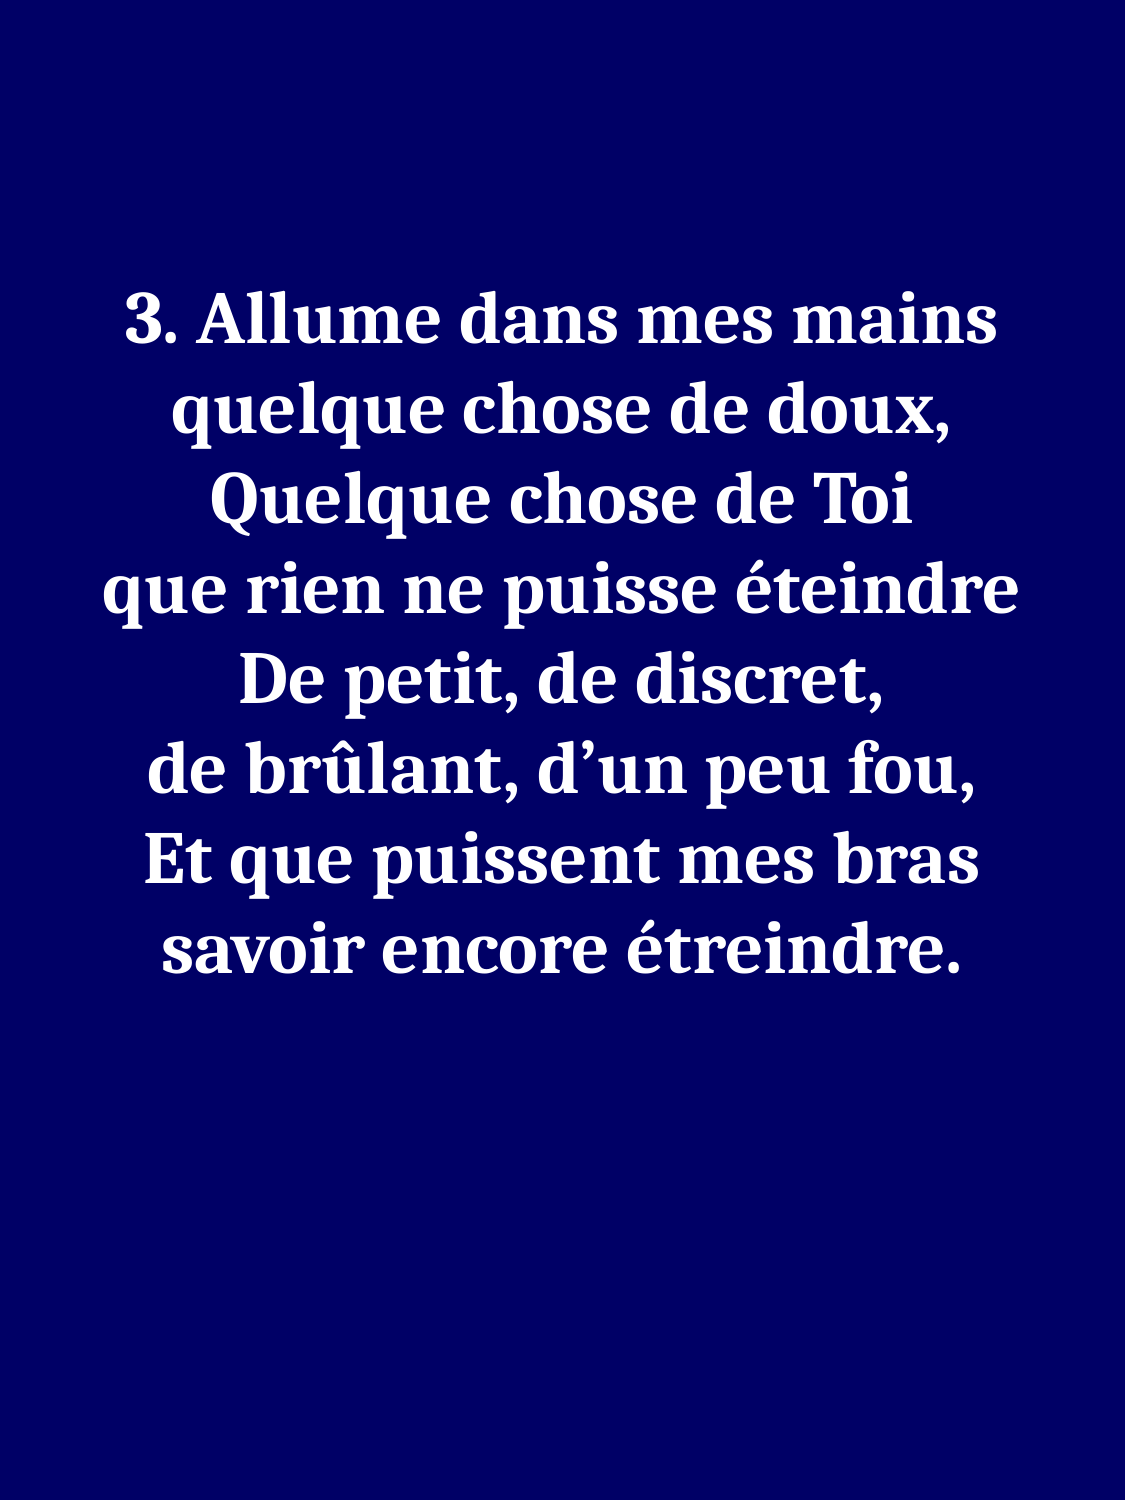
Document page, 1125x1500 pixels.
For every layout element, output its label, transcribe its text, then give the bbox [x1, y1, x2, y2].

text_box 3. Allume dans mes mains quelque chose de doux, Quelque chose de Toi que rien ne puisse éteindre De petit, de discret, de brûlant, d’un peu fou, Et que puissent mes bras savoir encore étreindre. [0, 126, 1125, 1132]
